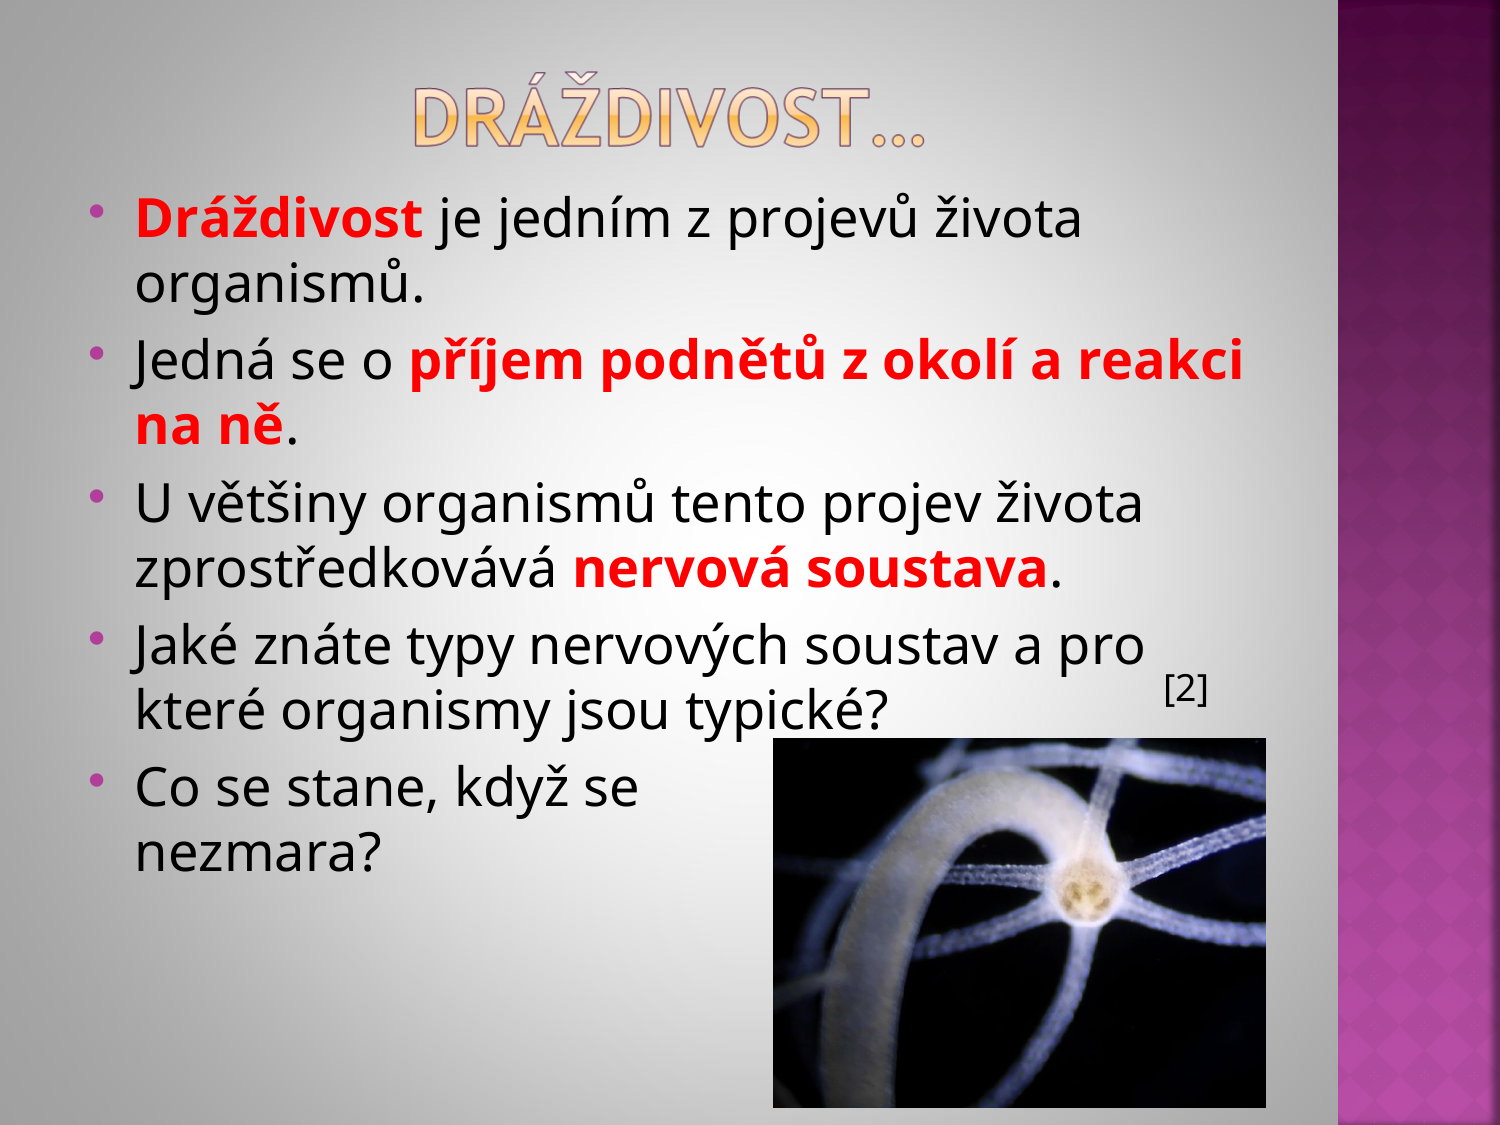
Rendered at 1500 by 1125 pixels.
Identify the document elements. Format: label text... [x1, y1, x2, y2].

list Dráždivost je jedním z projevů života organismů. Jedná se o příjem podnětů z okolí a reakci na ně. U většiny organismů tento projev života zprostředkovává nervová soustava. Jaké znáte typy nervových soustav a pro které organismy jsou typické? Co se stane, když se dotknete nezmara? [75, 175, 1263, 1060]
text_box [2] [1148, 656, 1379, 762]
text_box [75, 46, 1264, 214]
picture [0, 0, 1500, 1125]
